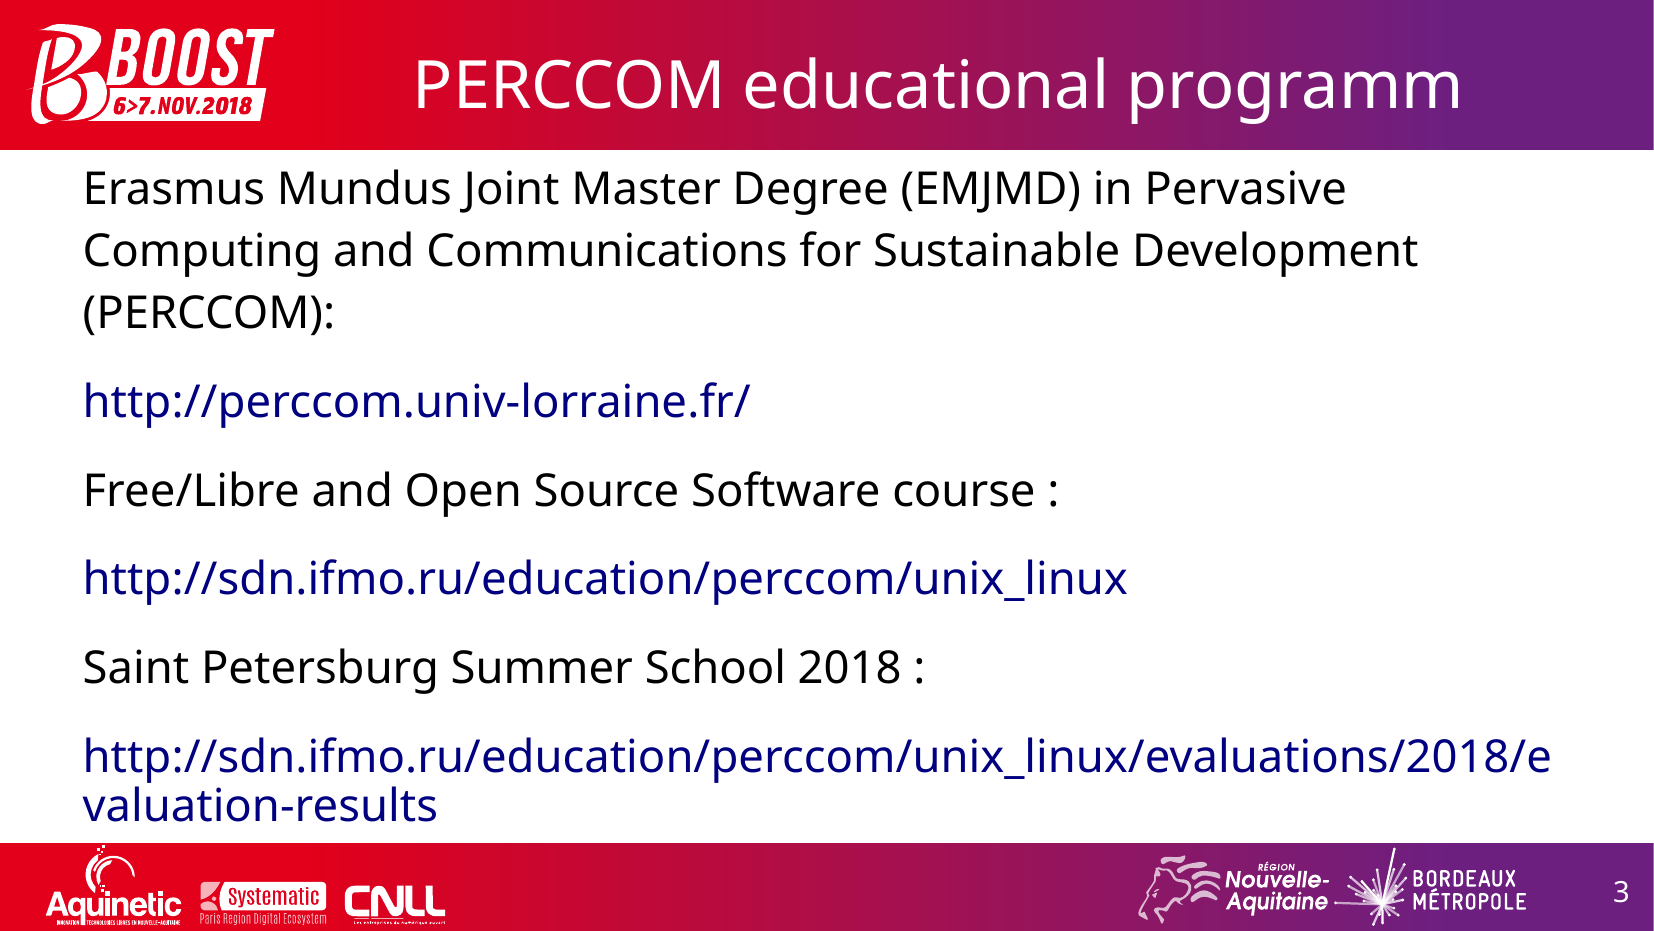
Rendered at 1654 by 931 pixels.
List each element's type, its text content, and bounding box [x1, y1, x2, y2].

title PERCCOM educational programm [295, 35, 1583, 130]
list Erasmus Mundus Joint Master Degree (EMJMD) in Pervasive Computing and Communications for Sustainable Development (PERCCOM): http://perccom.univ-lorraine.fr/ Free/Libre and Open Source Software course : http://sdn.ifmo.ru/education/perccom/unix_linux Saint Petersburg Summer School 2018 : http://sdn.ifmo.ru/education/perccom/unix_linux/evaluations/2018/evaluation-results [82, 155, 1571, 794]
